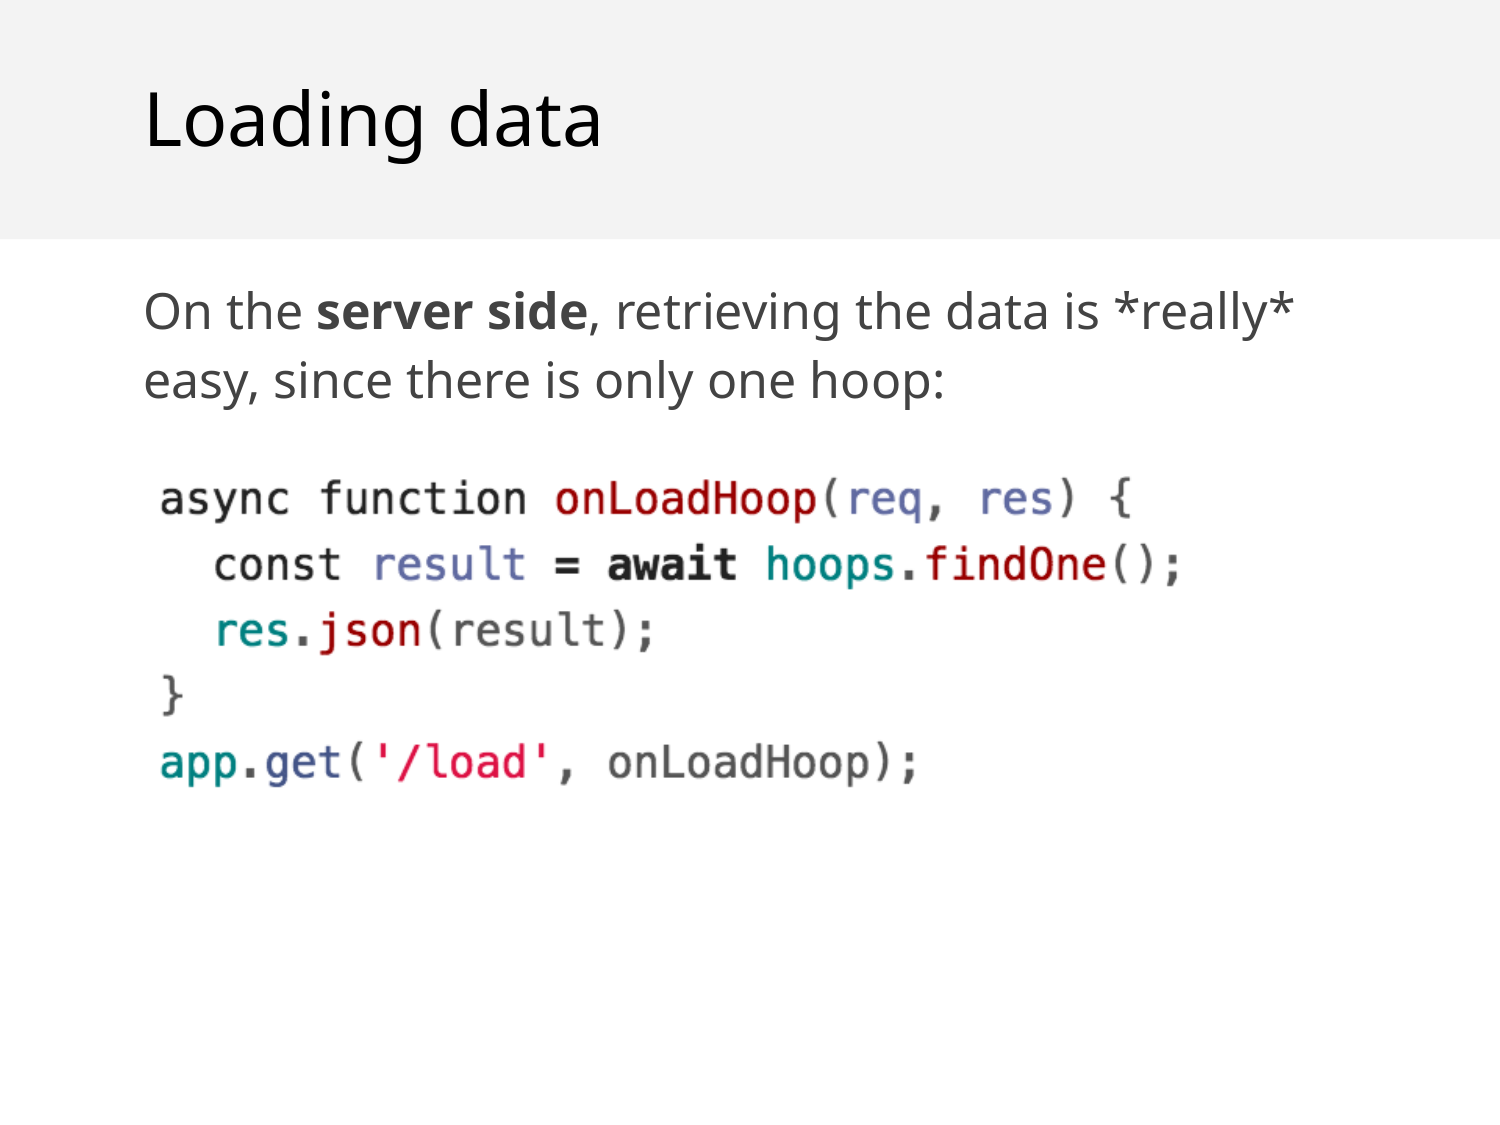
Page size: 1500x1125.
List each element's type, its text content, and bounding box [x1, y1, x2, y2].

list On the server side, retrieving the data is *really* easy, since there is only one hoop: [128, 255, 1372, 492]
picture [128, 464, 1194, 825]
title Loading data [128, 56, 1372, 183]
